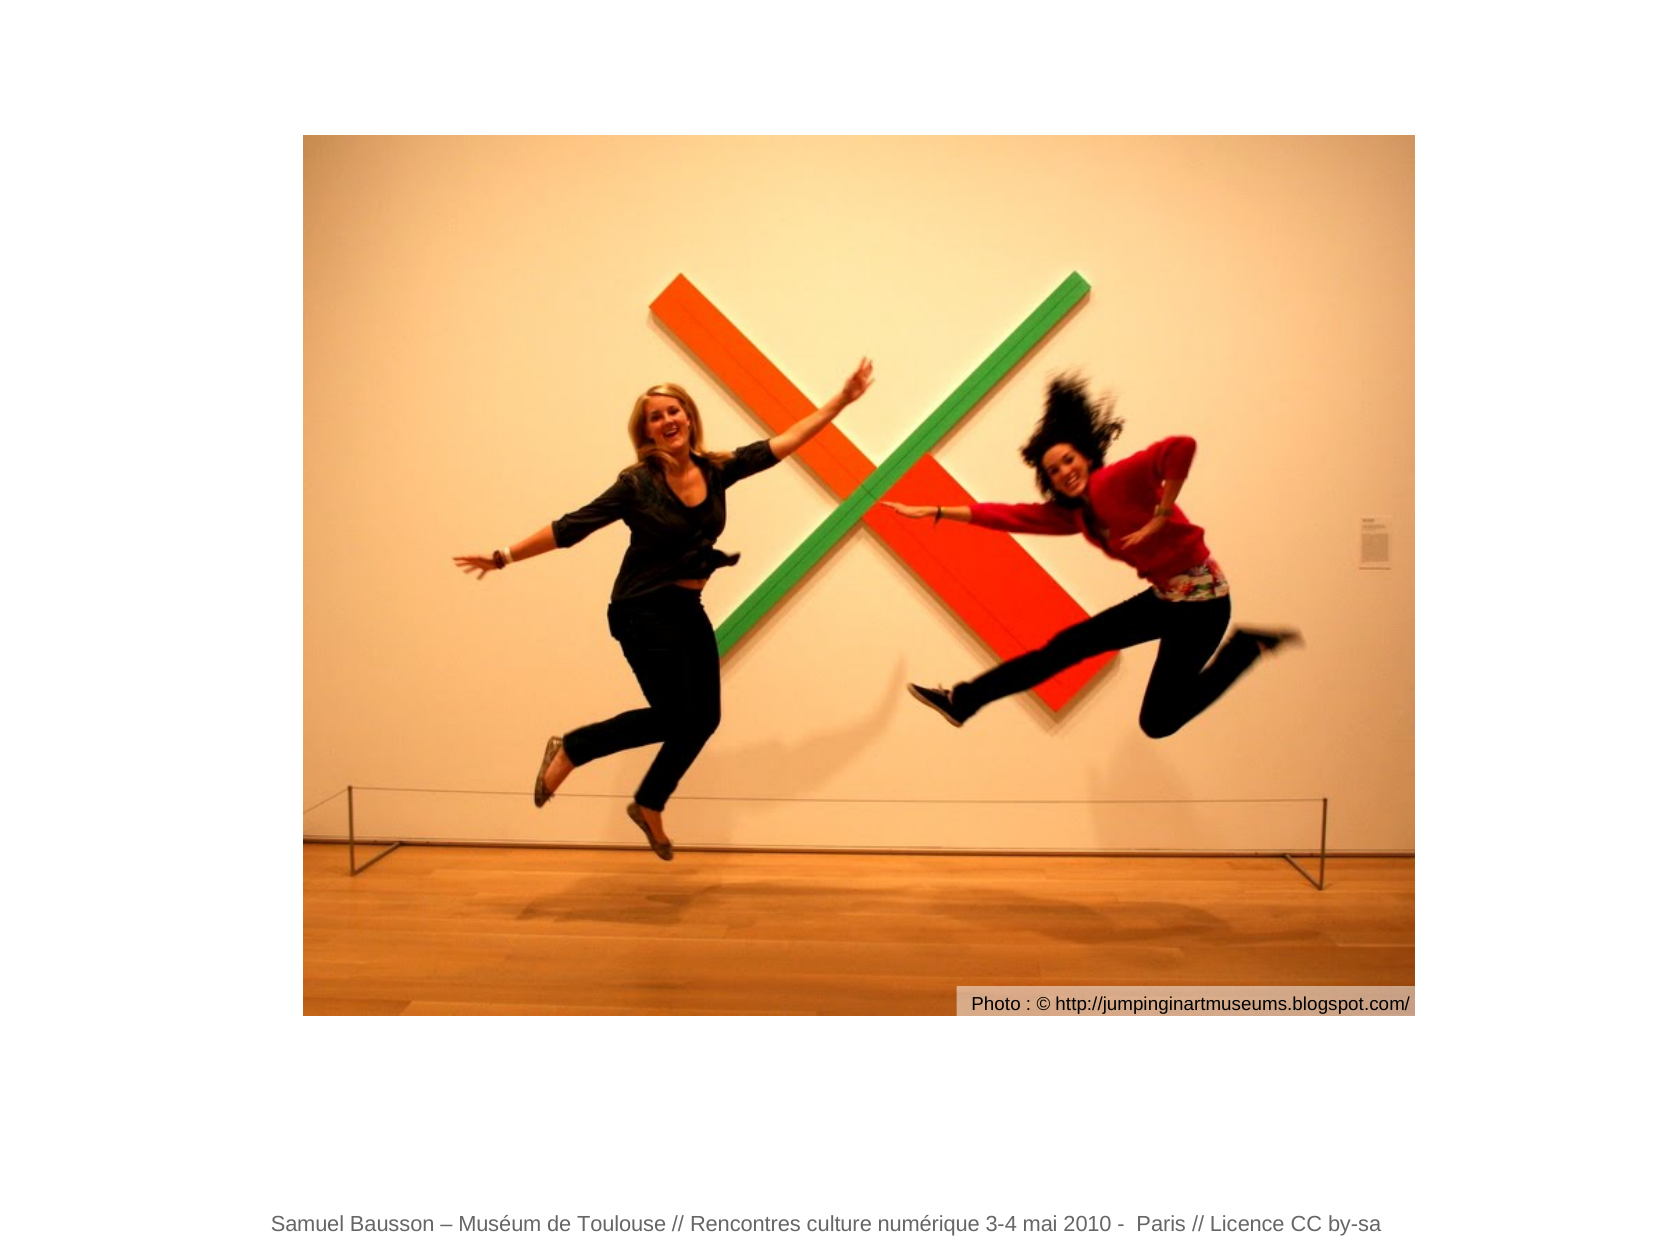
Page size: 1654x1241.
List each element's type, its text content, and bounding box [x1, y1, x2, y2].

picture [303, 135, 1415, 1016]
text_box Photo : © http://jumpinginartmuseums.blogspot.com/ [956, 986, 1472, 1026]
